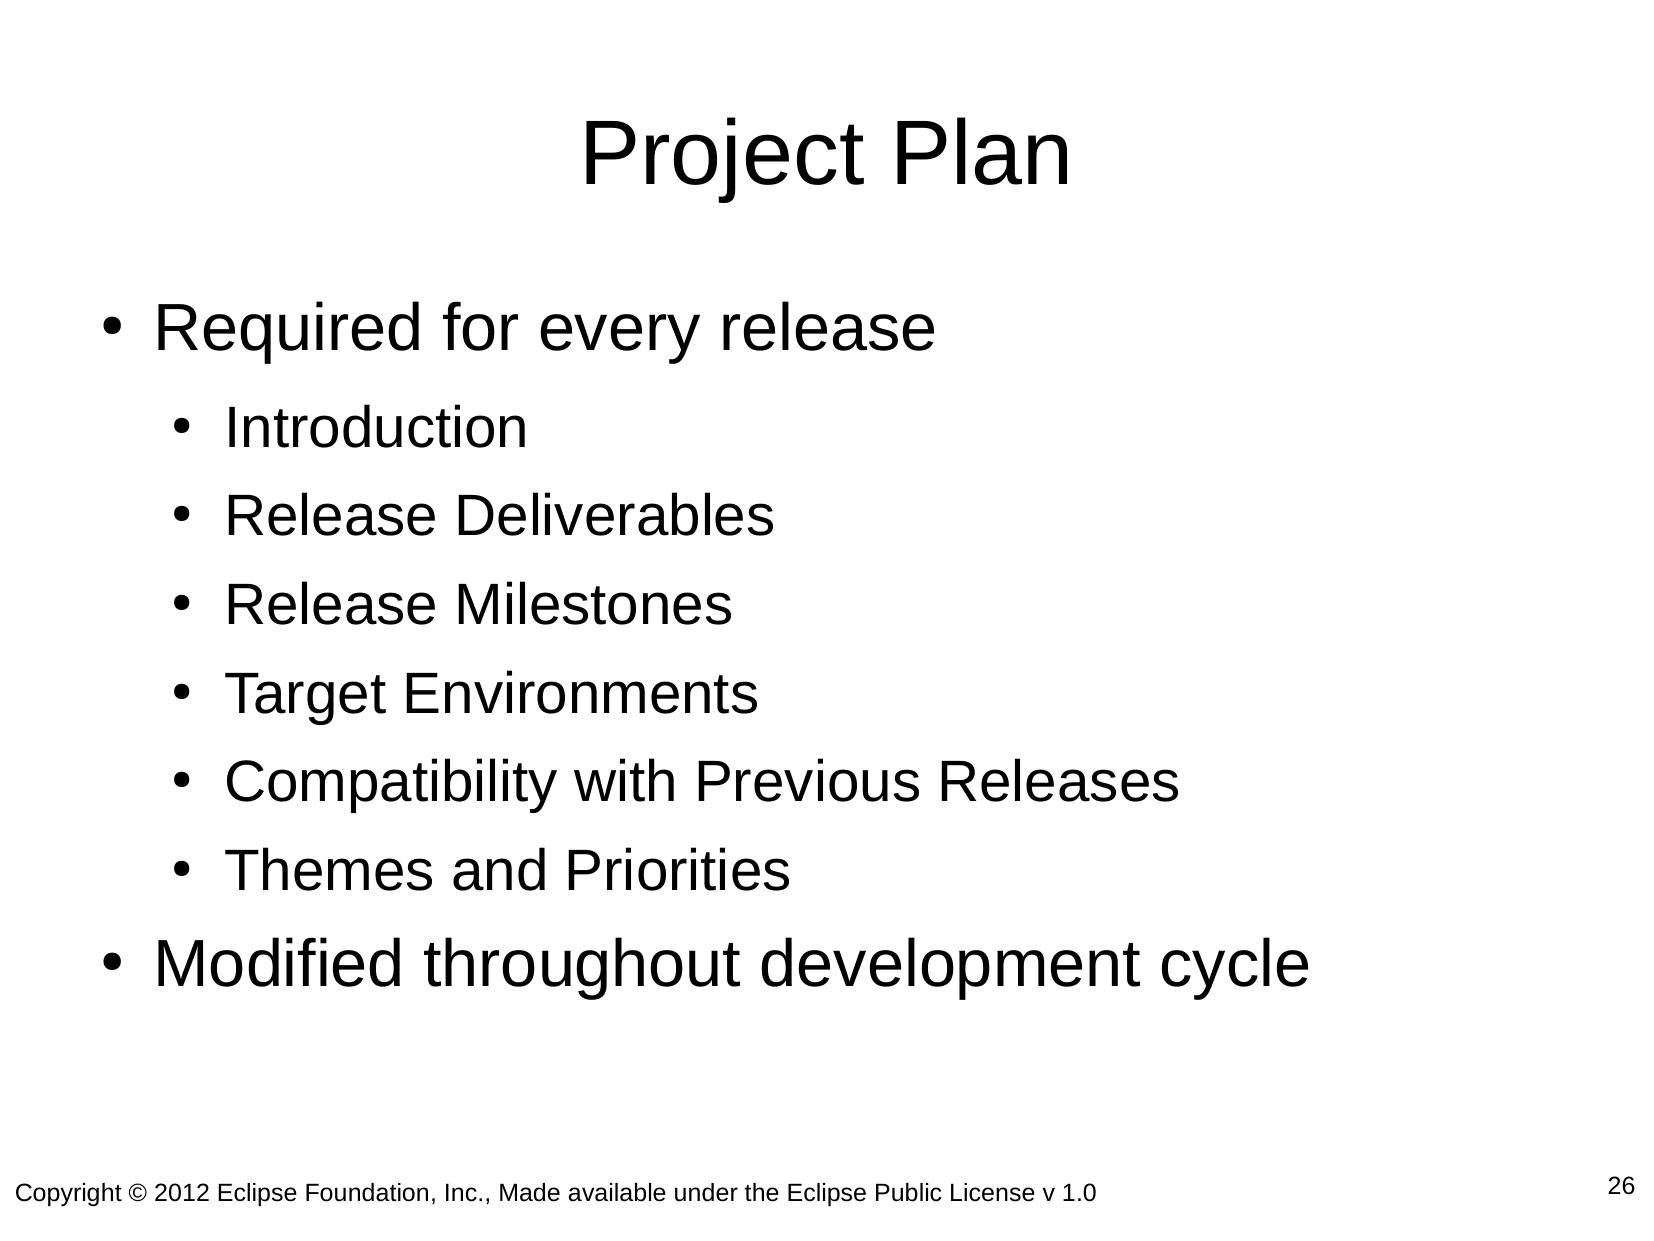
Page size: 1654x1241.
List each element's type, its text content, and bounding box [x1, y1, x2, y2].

list Required for every release Introduction Release Deliverables Release Milestones Target Environments Compatibility with Previous Releases Themes and Priorities Modified throughout development cycle [82, 290, 1571, 1109]
title Project Plan [82, 49, 1571, 257]
